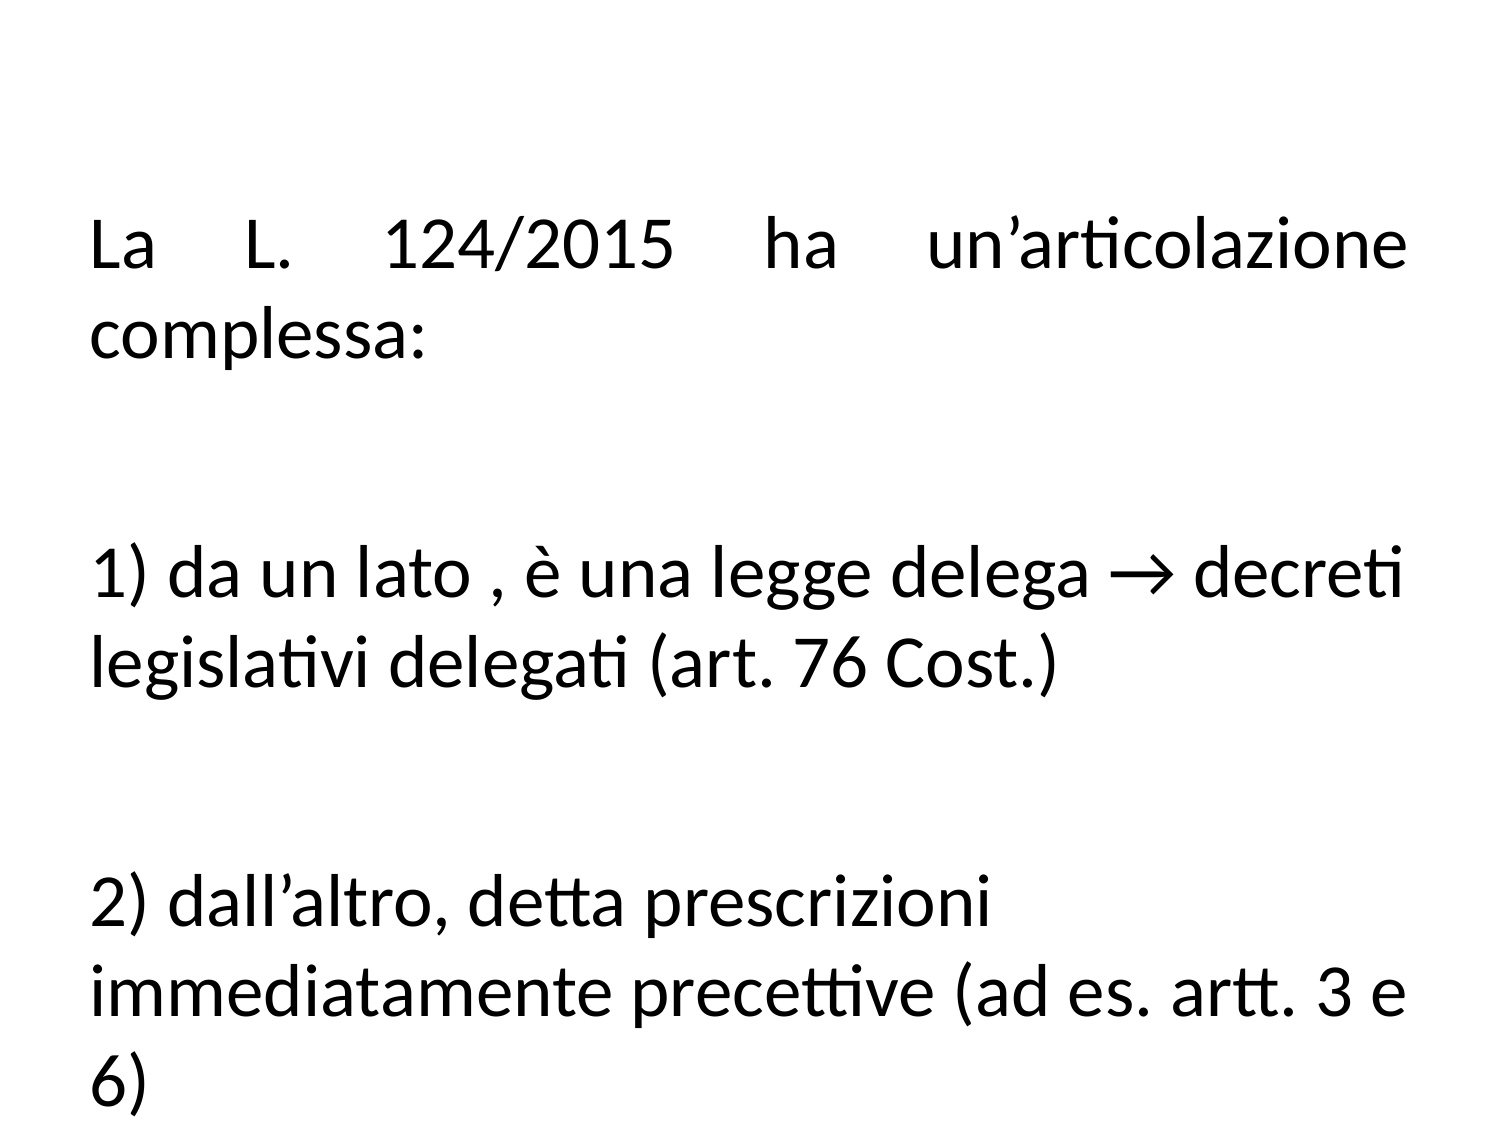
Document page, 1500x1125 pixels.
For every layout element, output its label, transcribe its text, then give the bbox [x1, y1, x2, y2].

list La L. 124/2015 ha un’articolazione complessa: 1) da un lato , è una legge delega → decreti legislativi delegati (art. 76 Cost.) 2) dall’altro, detta prescrizioni immediatamente precettive (ad es. artt. 3 e 6) [75, 66, 1425, 1005]
